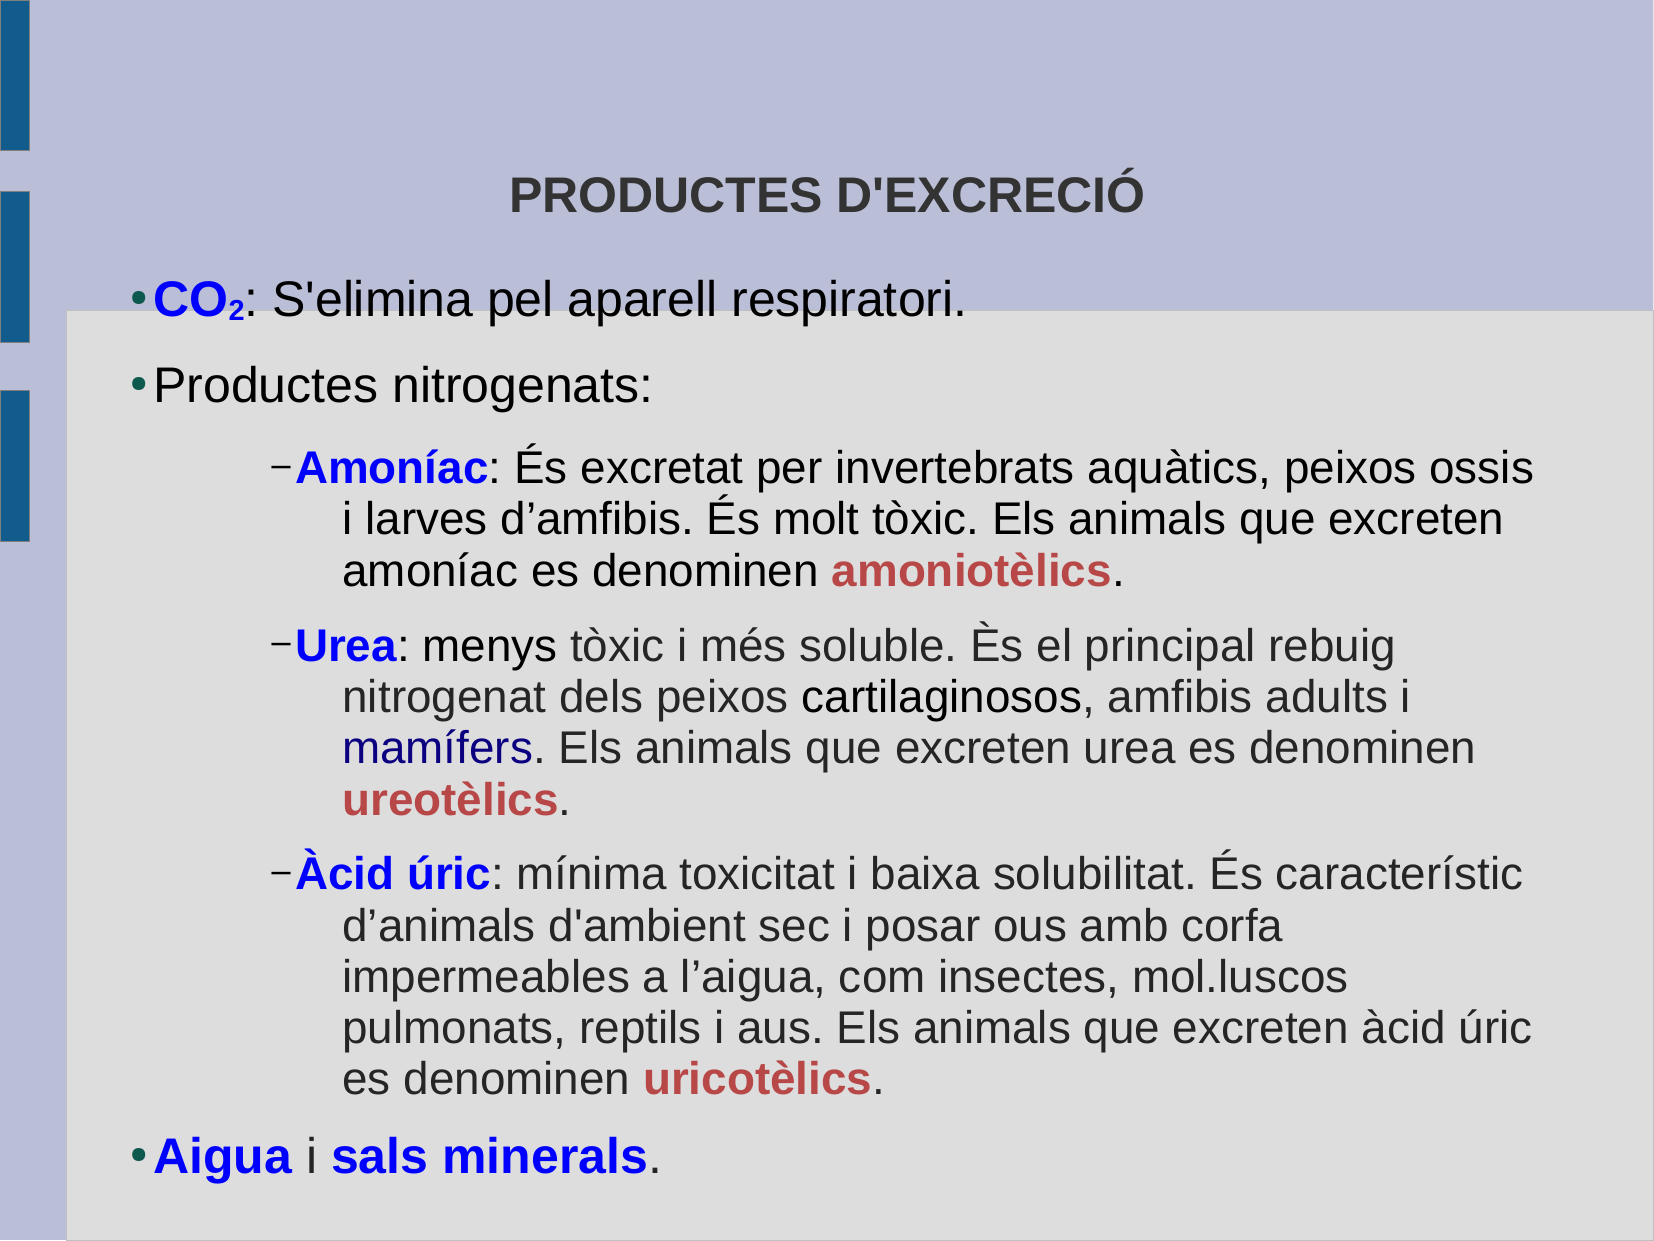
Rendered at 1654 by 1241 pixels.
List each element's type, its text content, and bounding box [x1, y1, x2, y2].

list CO2: S'elimina pel aparell respiratori. Productes nitrogenats: Amoníac: És excretat per invertebrats aquàtics, peixos ossis i larves d’amfibis. És molt tòxic. Els animals que excreten amoníac es denominen amoniotèlics. Urea: menys tòxic i més soluble. Ès el principal rebuig nitrogenat dels peixos cartilaginosos, amfibis adults i mamífers. Els animals que excreten urea es denominen ureotèlics. Àcid úric: mínima toxicitat i baixa solubilitat. És característic d’animals d'ambient sec i posar ous amb corfa impermeables a l’aigua, com insectes, mol.luscos pulmonats, reptils i aus. Els animals que excreten àcid úric es denominen uricotèlics. Aigua i sals minerals. [129, 271, 1542, 1241]
title PRODUCTES D'EXCRECIÓ [121, 91, 1534, 299]
